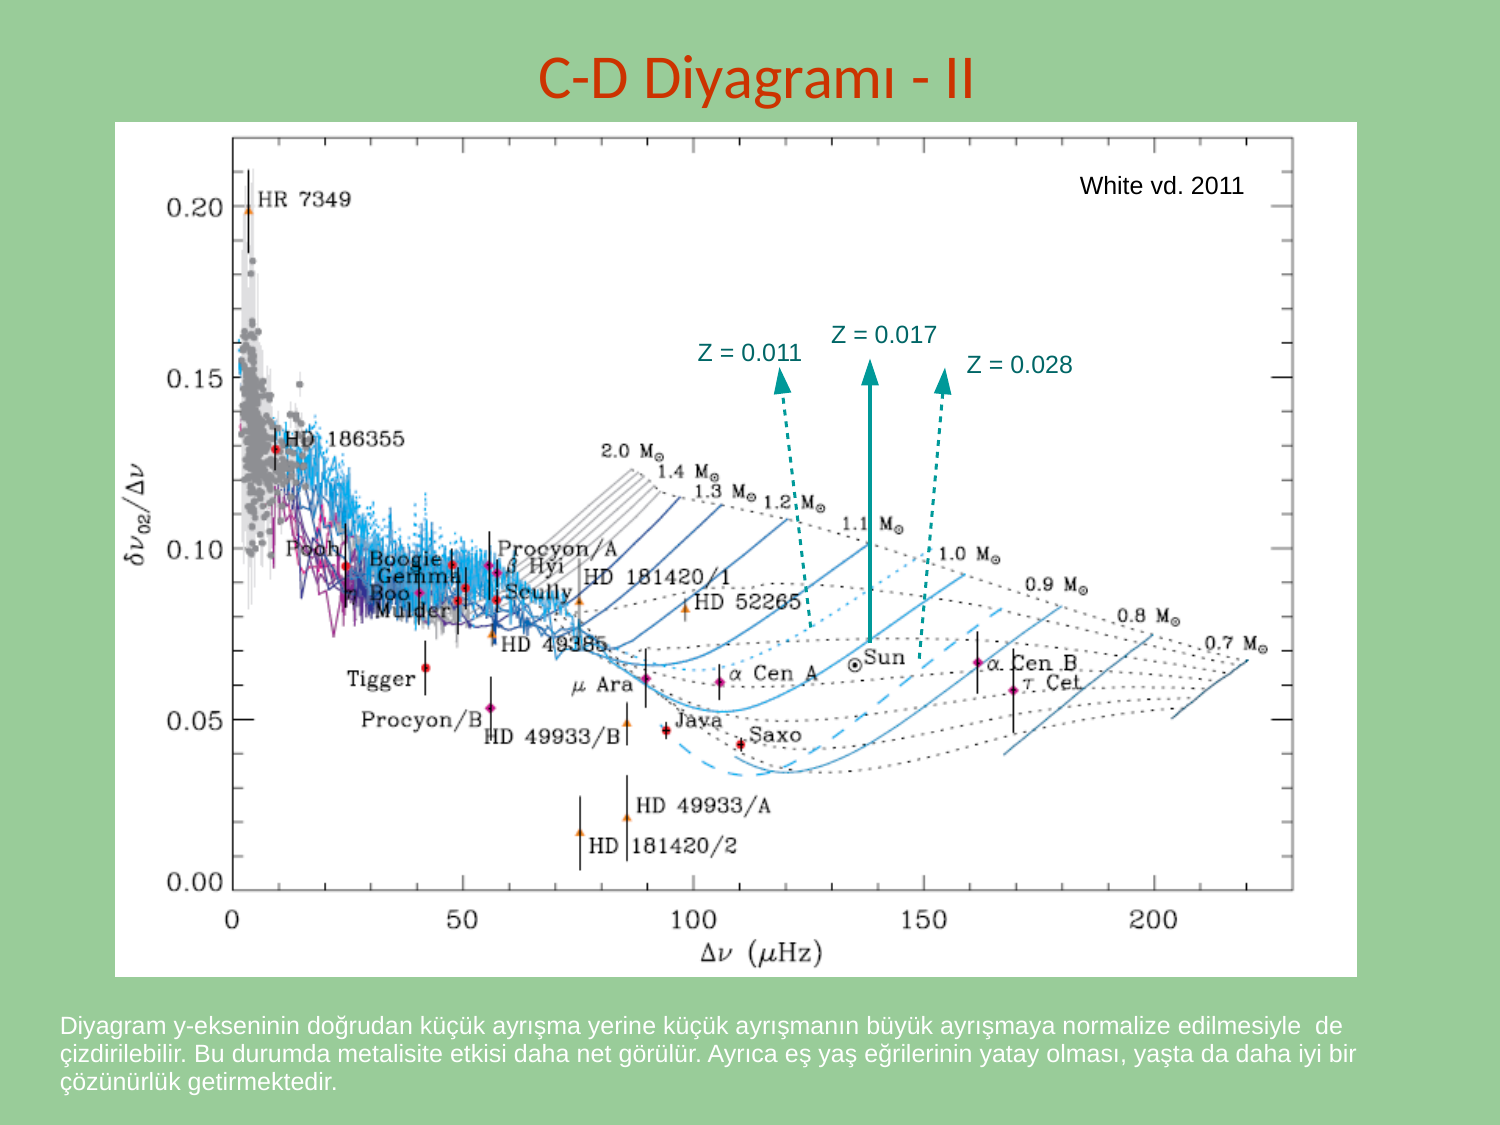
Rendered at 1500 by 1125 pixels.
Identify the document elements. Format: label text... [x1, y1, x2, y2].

picture [115, 122, 1357, 977]
title C-D Diyagramı - II [120, 29, 1395, 136]
text_box Z = 0.028 [915, 343, 1126, 387]
text_box White vd. 2011 [750, 164, 1261, 208]
text_box Z = 0.017 [779, 313, 990, 357]
text_box Diyagram y-ekseninin doğrudan küçük ayrışma yerine küçük ayrışmanın büyük ayrışmaya normalize edilmesiyle de çizdirilebilir. Bu durumda metalisite etkisi daha net görülür. Ayrıca eş yaş eğrilerinin yatay olması, yaşta da daha iyi bir çözünürlük getirmektedir. [45, 1004, 1456, 1103]
text_box Z = 0.011 [645, 330, 856, 374]
